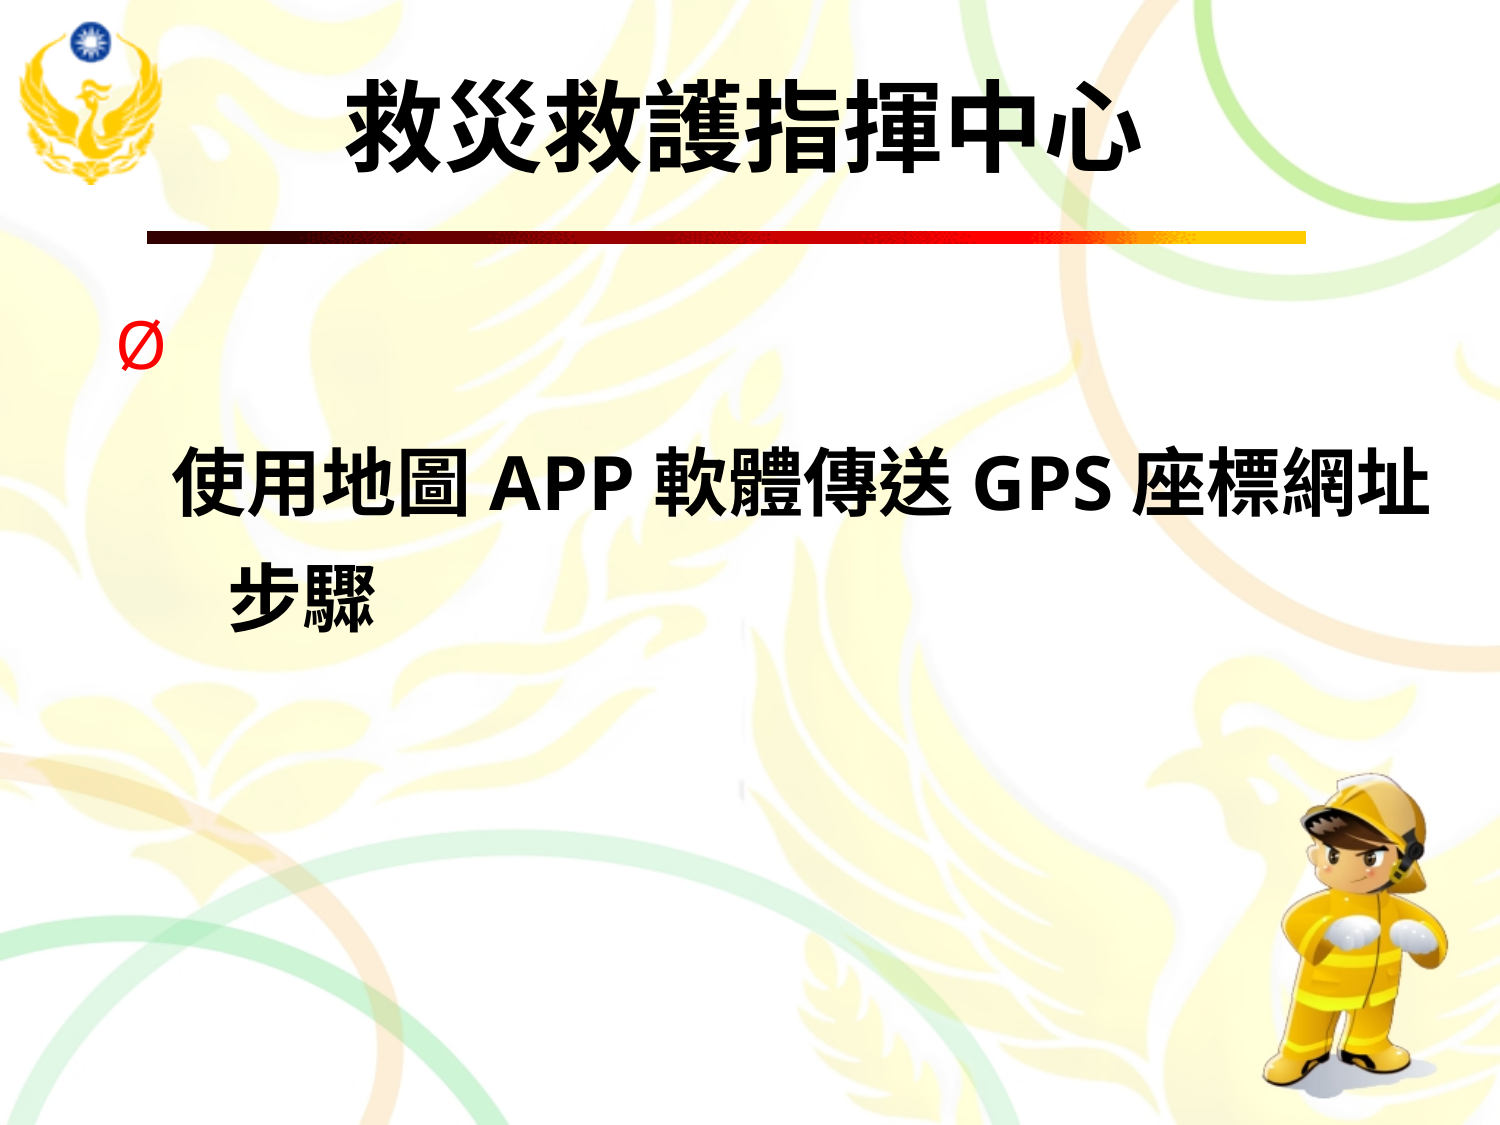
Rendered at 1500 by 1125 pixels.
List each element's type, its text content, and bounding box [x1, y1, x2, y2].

title 救災救護指揮中心 [183, 31, 1305, 219]
list 使用地圖APP軟體傳送GPS座標網址步驟 [100, 290, 1447, 990]
